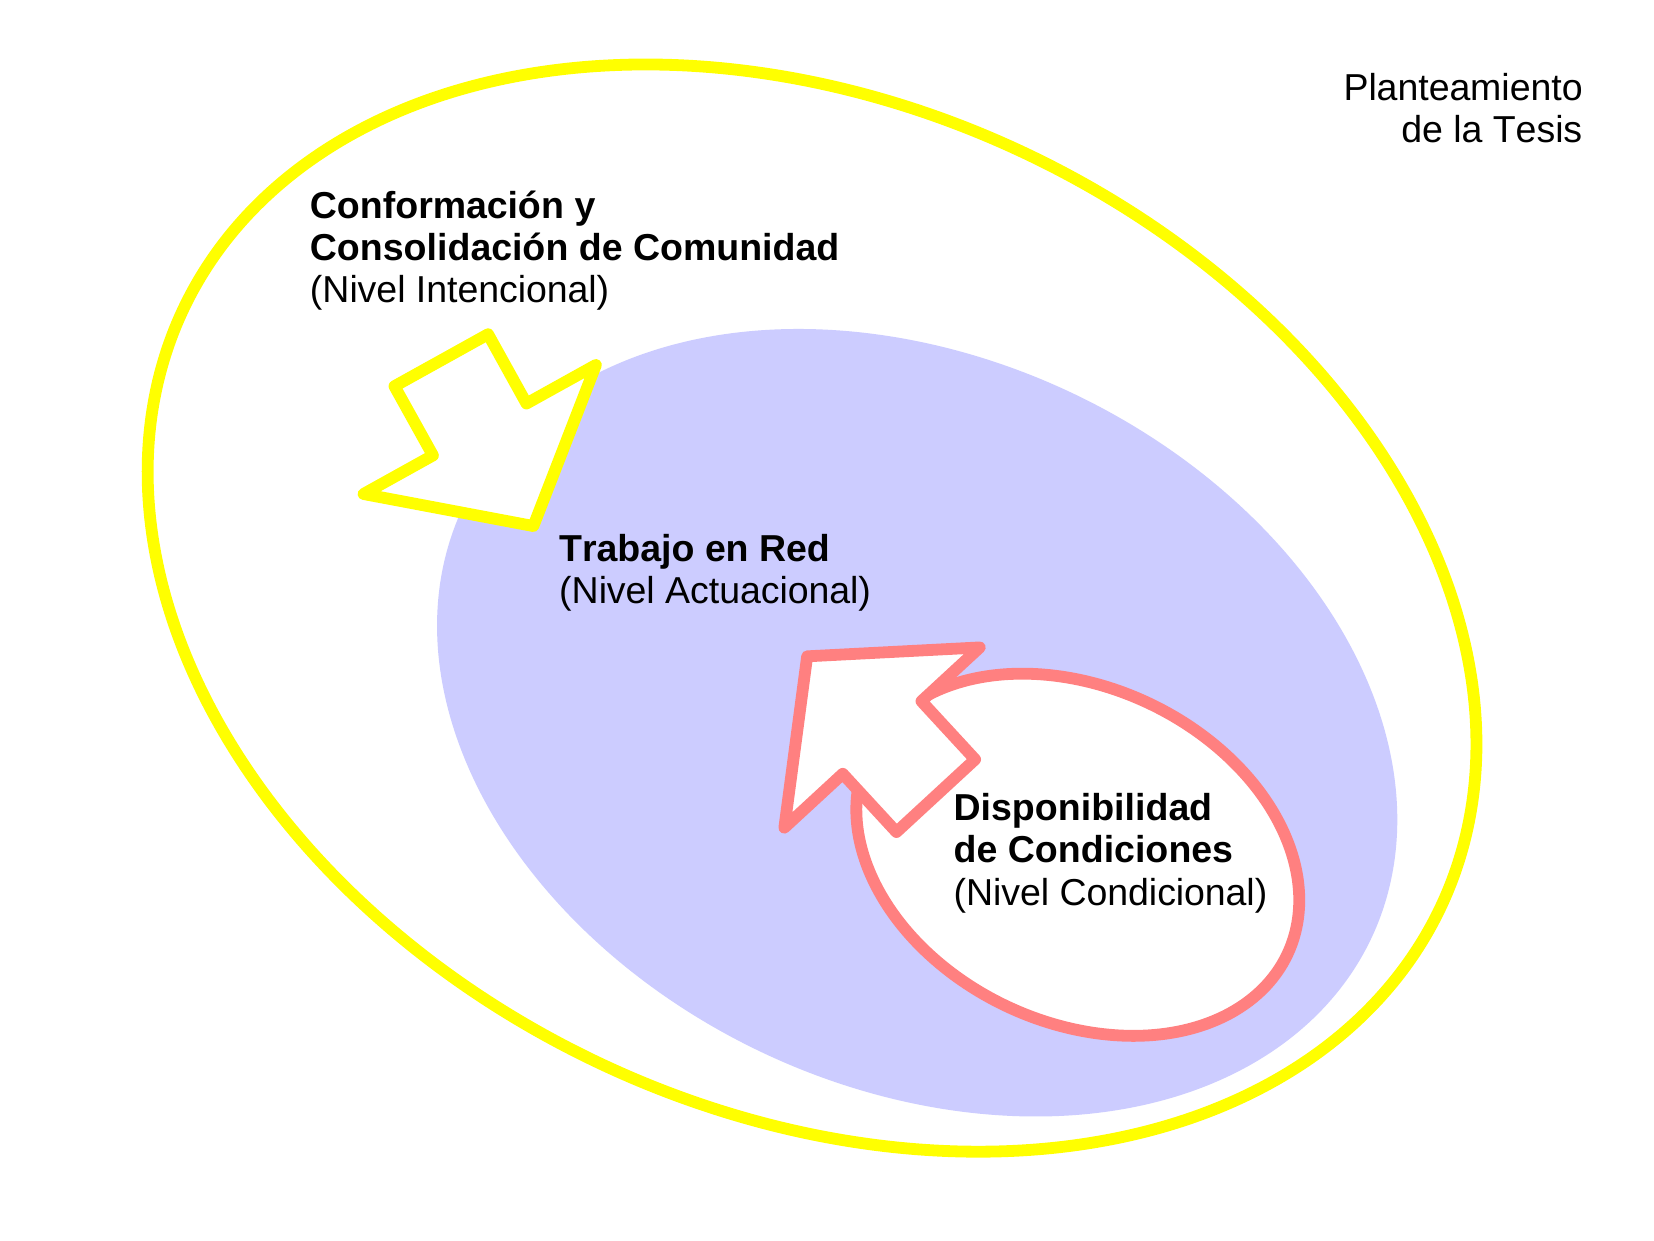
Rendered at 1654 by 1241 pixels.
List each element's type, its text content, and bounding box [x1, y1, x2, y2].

text_box [363, 334, 1392, 1111]
text_box Trabajo en Red (Nivel Actuacional) [544, 519, 886, 619]
text_box Disponibilidad de Condiciones (Nivel Condicional) [938, 779, 1283, 921]
text_box Planteamiento de la Tesis [1328, 59, 1598, 158]
text_box Conformación y Consolidación de Comunidad (Nivel Intencional) [295, 177, 855, 318]
